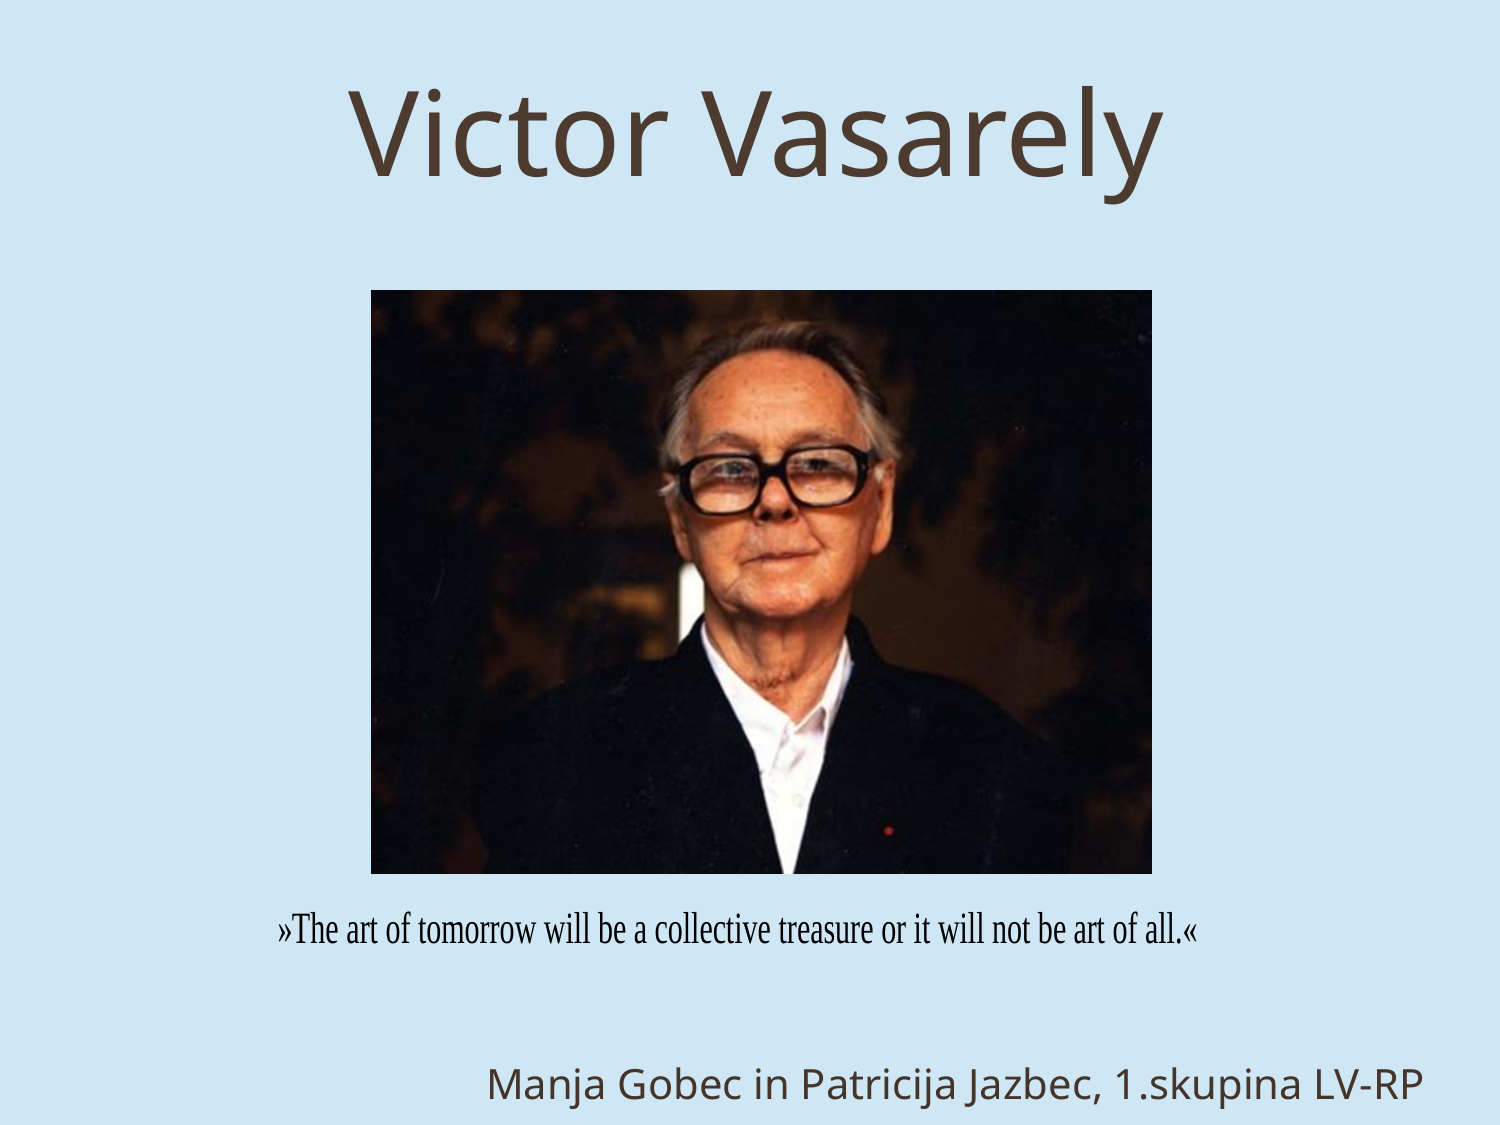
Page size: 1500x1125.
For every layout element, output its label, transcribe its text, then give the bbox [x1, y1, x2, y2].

picture [277, 903, 1412, 1000]
picture [371, 290, 1152, 874]
title Victor Vasarely [62, 42, 1450, 220]
subtitle Manja Gobec in Patricija Jazbec, 1.skupina LV-RP [52, 969, 1440, 1120]
